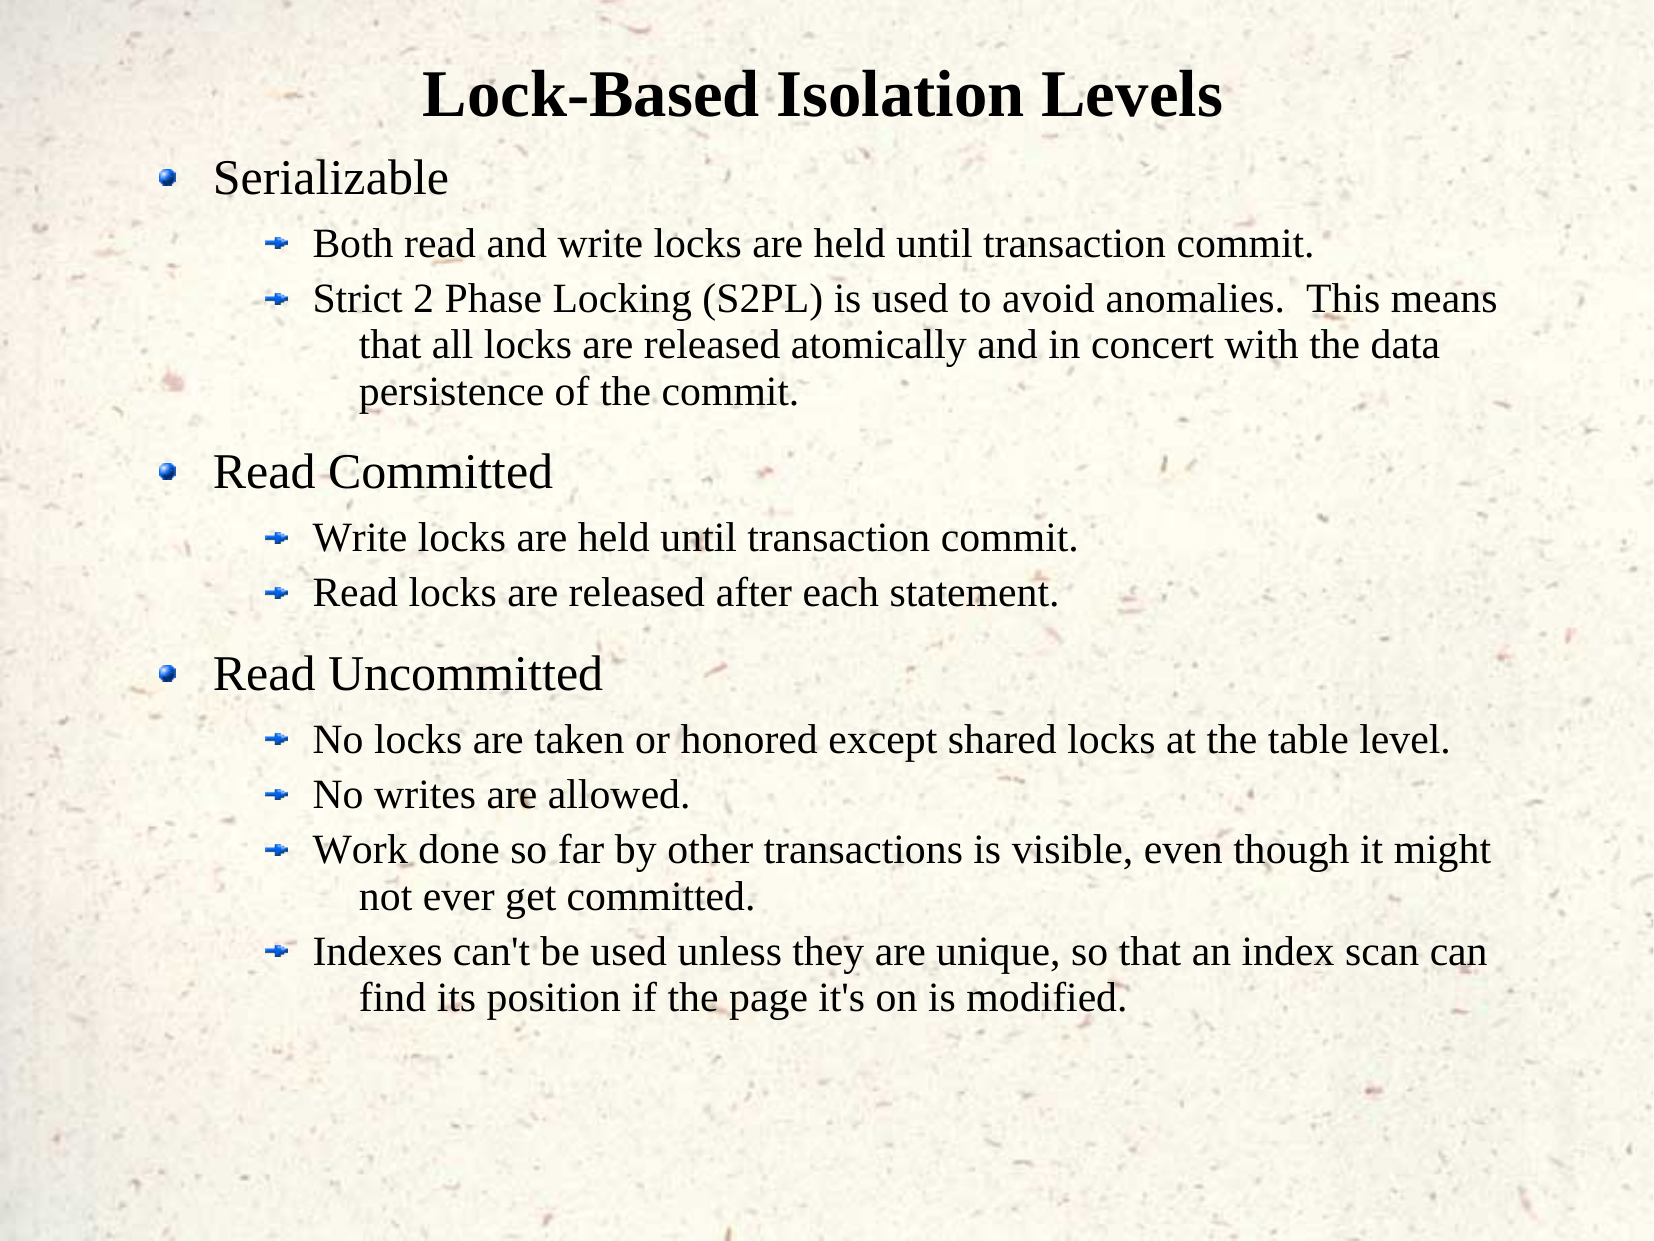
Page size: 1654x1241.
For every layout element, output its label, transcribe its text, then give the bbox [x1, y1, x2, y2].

list Serializable Both read and write locks are held until transaction commit. Strict 2 Phase Locking (S2PL) is used to avoid anomalies. This means that all locks are released atomically and in concert with the data persistence of the commit. Read Committed Write locks are held until transaction commit. Read locks are released after each statement. Read Uncommitted No locks are taken or honored except shared locks at the table level. No writes are allowed. Work done so far by other transactions is visible, even though it might not ever get committed. Indexes can't be used unless they are unique, so that an index scan can find its position if the page it's on is modified. [142, 150, 1536, 1201]
title Lock-Based Isolation Levels [112, 37, 1535, 151]
picture [0, 0, 1654, 1241]
